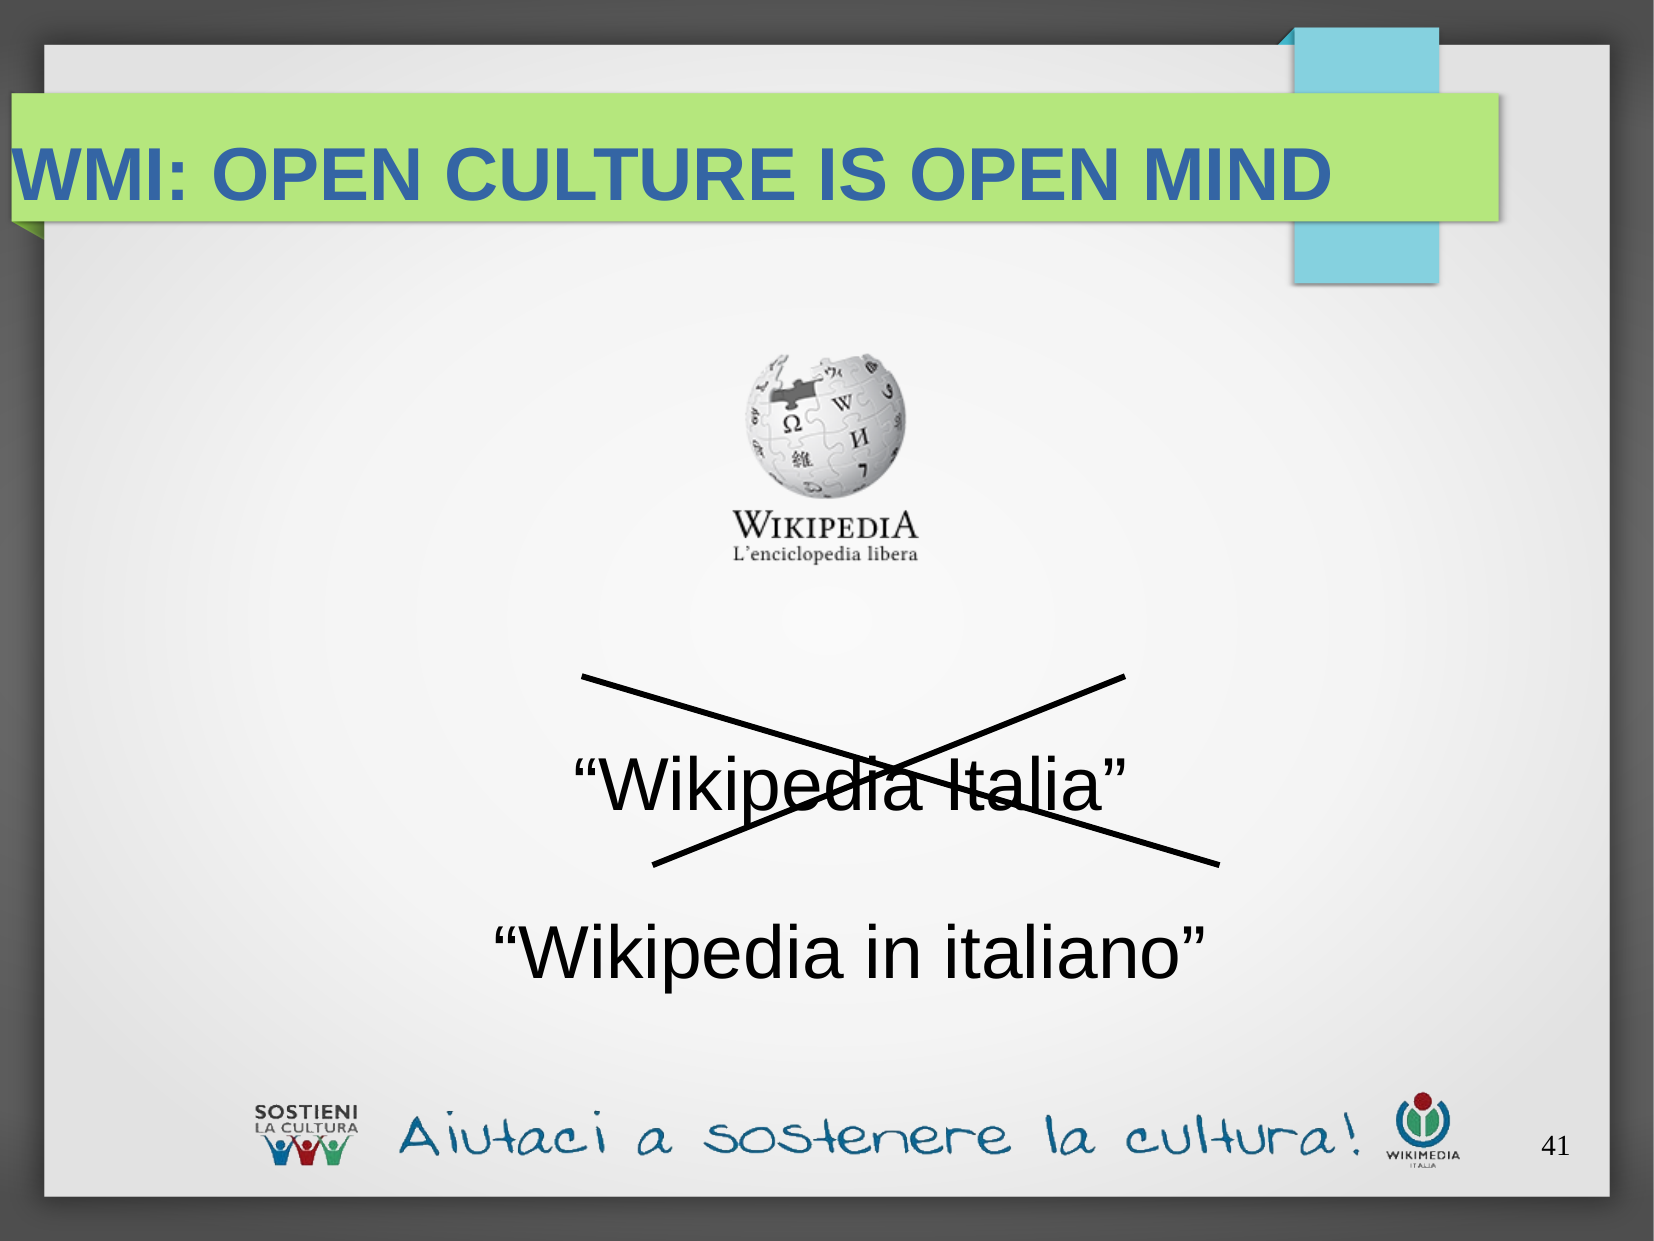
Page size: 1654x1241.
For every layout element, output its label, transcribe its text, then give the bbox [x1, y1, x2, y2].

text_box “Wikipedia Italia” “Wikipedia in italiano” [94, 614, 1607, 1123]
title WMI: OPEN CULTURE IS OPEN MIND [11, 17, 1642, 249]
picture [0, 0, 1654, 1241]
